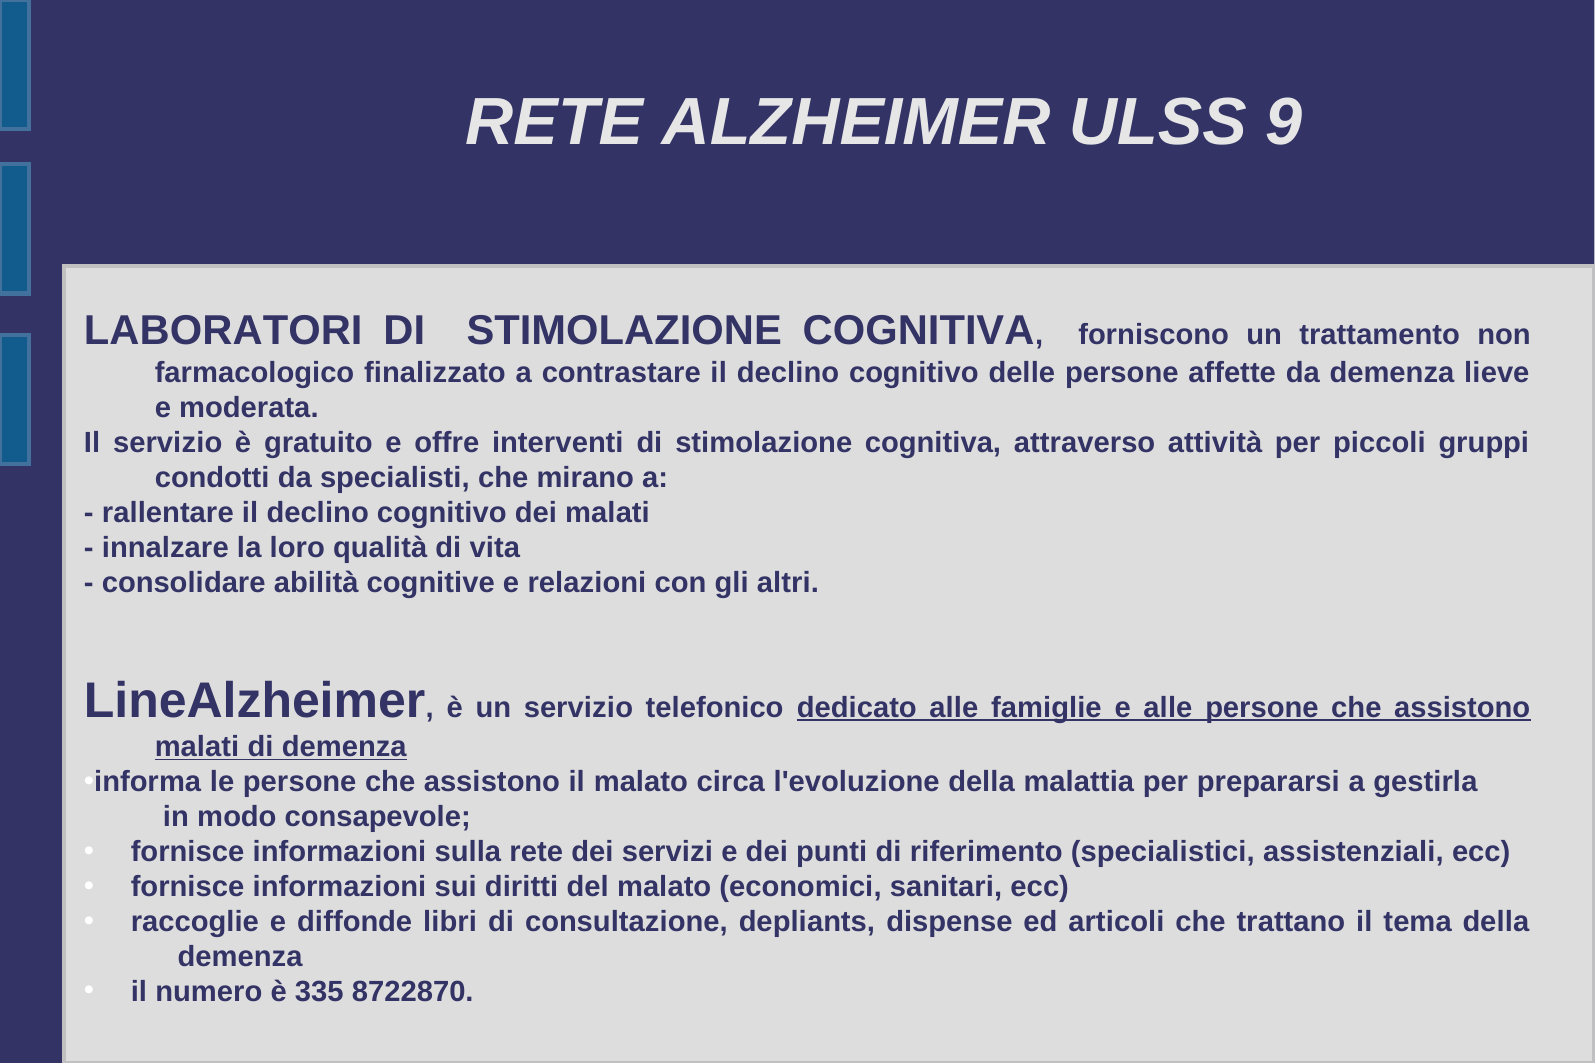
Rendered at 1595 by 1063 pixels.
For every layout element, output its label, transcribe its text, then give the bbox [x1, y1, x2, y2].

title RETE ALZHEIMER ULSS 9 [203, 78, 1565, 159]
list LABORATORI DI STIMOLAZIONE COGNITIVA, forniscono un trattamento non farmacologico finalizzato a contrastare il declino cognitivo delle persone affette da demenza lieve e moderata. Il servizio è gratuito e offre interventi di stimolazione cognitiva, attraverso attività per piccoli gruppi condotti da specialisti, che mirano a: - rallentare il declino cognitivo dei malati - innalzare la loro qualità di vita - consolidare abilità cognitive e relazioni con gli altri. LineAlzheimer, è un servizio telefonico dedicato alle famiglie e alle persone che assistono malati di demenza informa le persone che assistono il malato circa l'evoluzione della malattia per prepararsi a gestirla in modo consapevole; fornisce informazioni sulla rete dei servizi e dei punti di riferimento (specialistici, assistenziali, ecc) fornisce informazioni sui diritti del malato (economici, sanitari, ecc) raccoglie e diffonde libri di consultazione, depliants, dispense ed articoli che trattano il tema della demenza il numero è 335 8722870. [83, 253, 1532, 1063]
